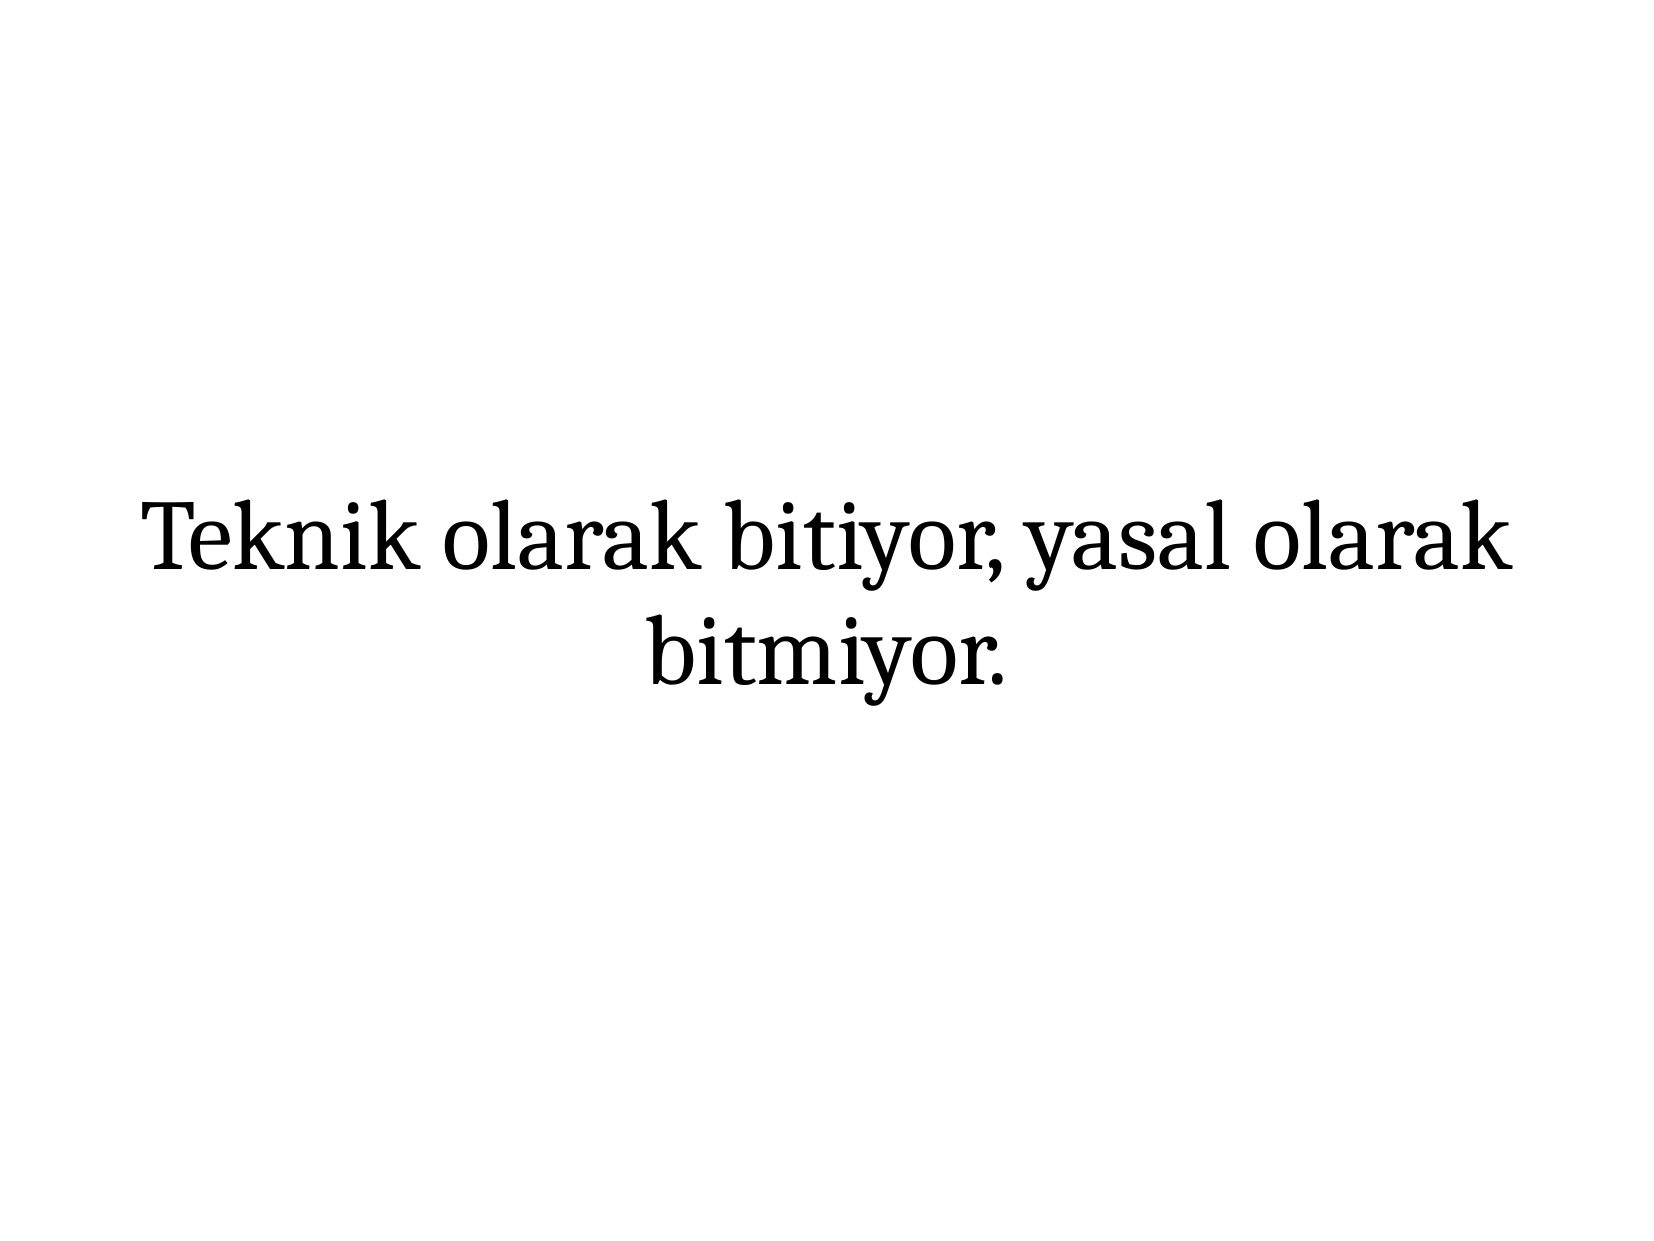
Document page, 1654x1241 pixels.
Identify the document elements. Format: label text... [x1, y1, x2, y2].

title Teknik olarak bitiyor, yasal olarak bitmiyor. [82, 273, 1571, 916]
